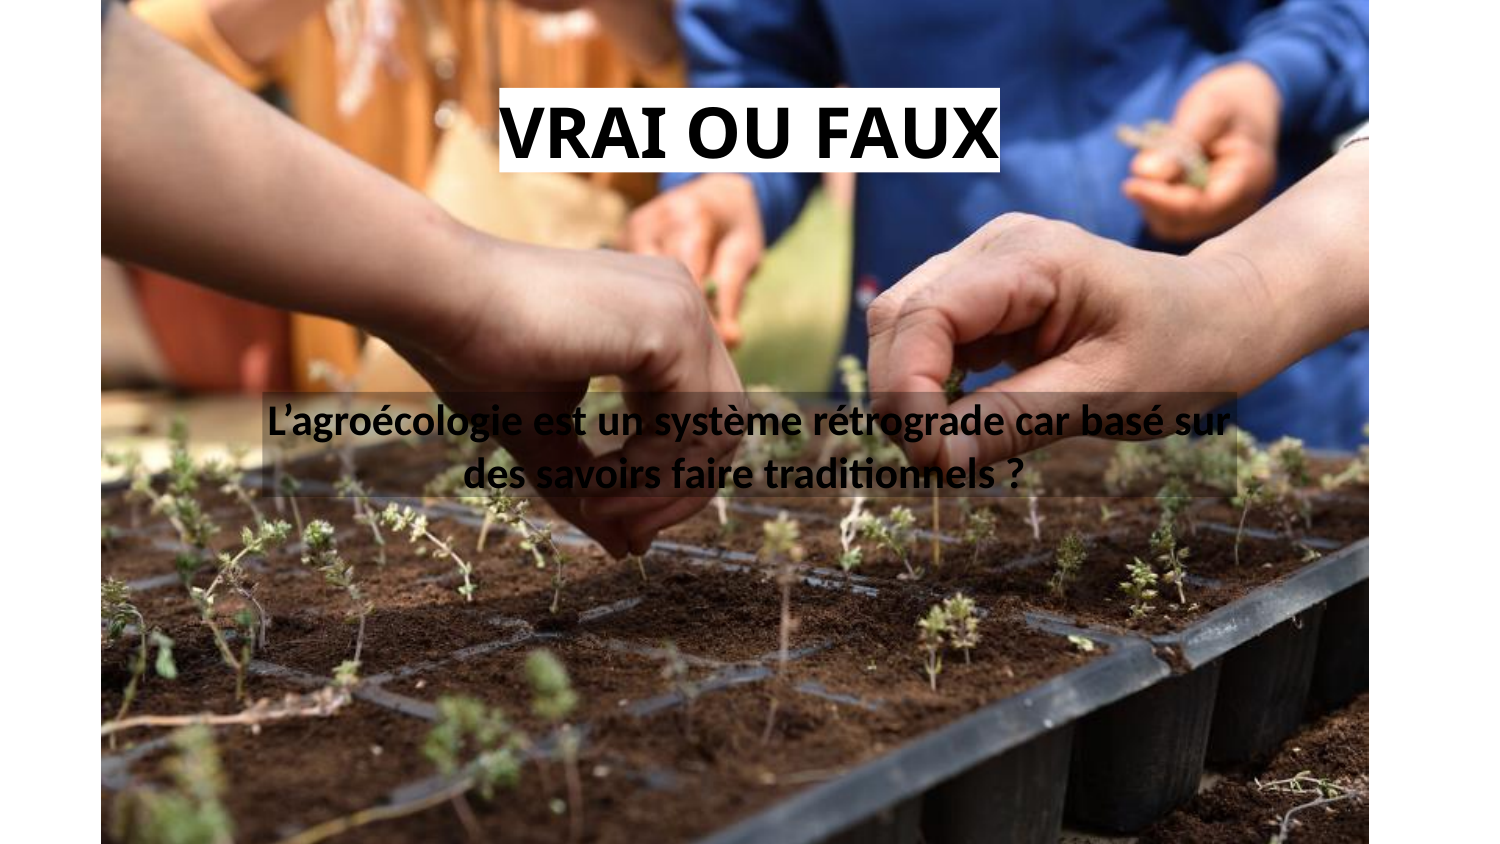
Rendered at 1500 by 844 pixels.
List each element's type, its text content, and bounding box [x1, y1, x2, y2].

text_box VRAI OU FAUX [499, 87, 1000, 173]
text_box L’agroécologie est un système rétrograde car basé sur des savoirs faire traditionnels ? [262, 391, 1238, 497]
picture [101, 0, 1369, 844]
